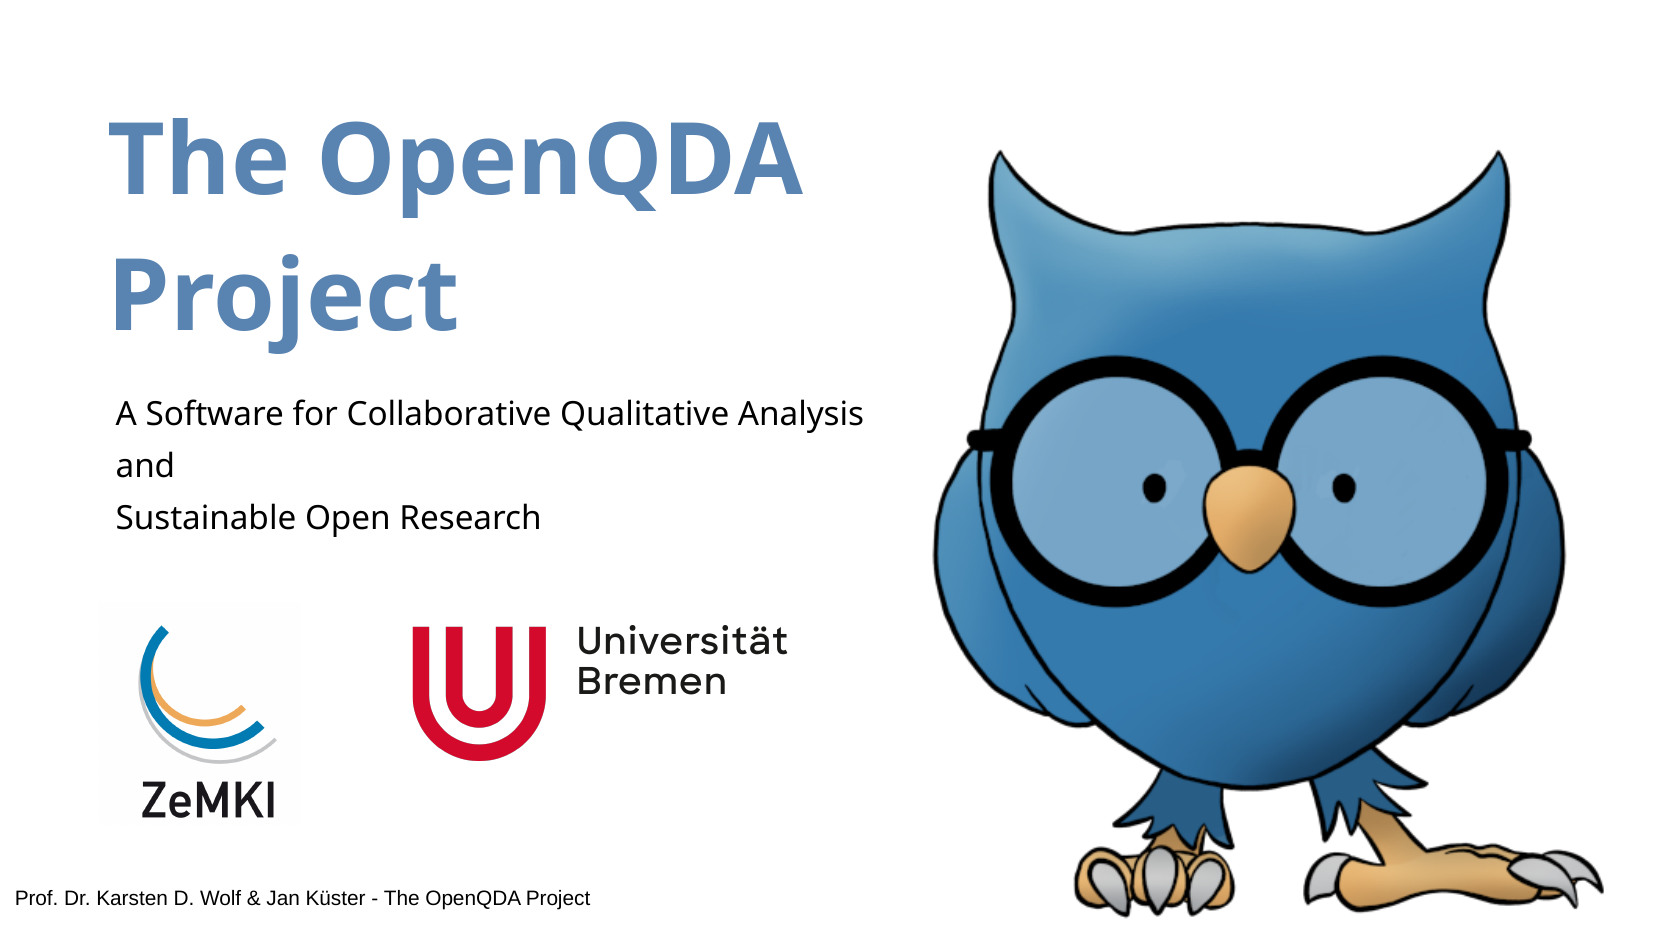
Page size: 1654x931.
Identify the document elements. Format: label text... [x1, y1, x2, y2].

text_box A Software for Collaborative Qualitative Analysis and Sustainable Open Research [100, 382, 889, 547]
picture [412, 625, 788, 761]
picture [853, 130, 1654, 931]
text_box The OpenQDA Project [92, 80, 918, 368]
picture [99, 602, 301, 826]
